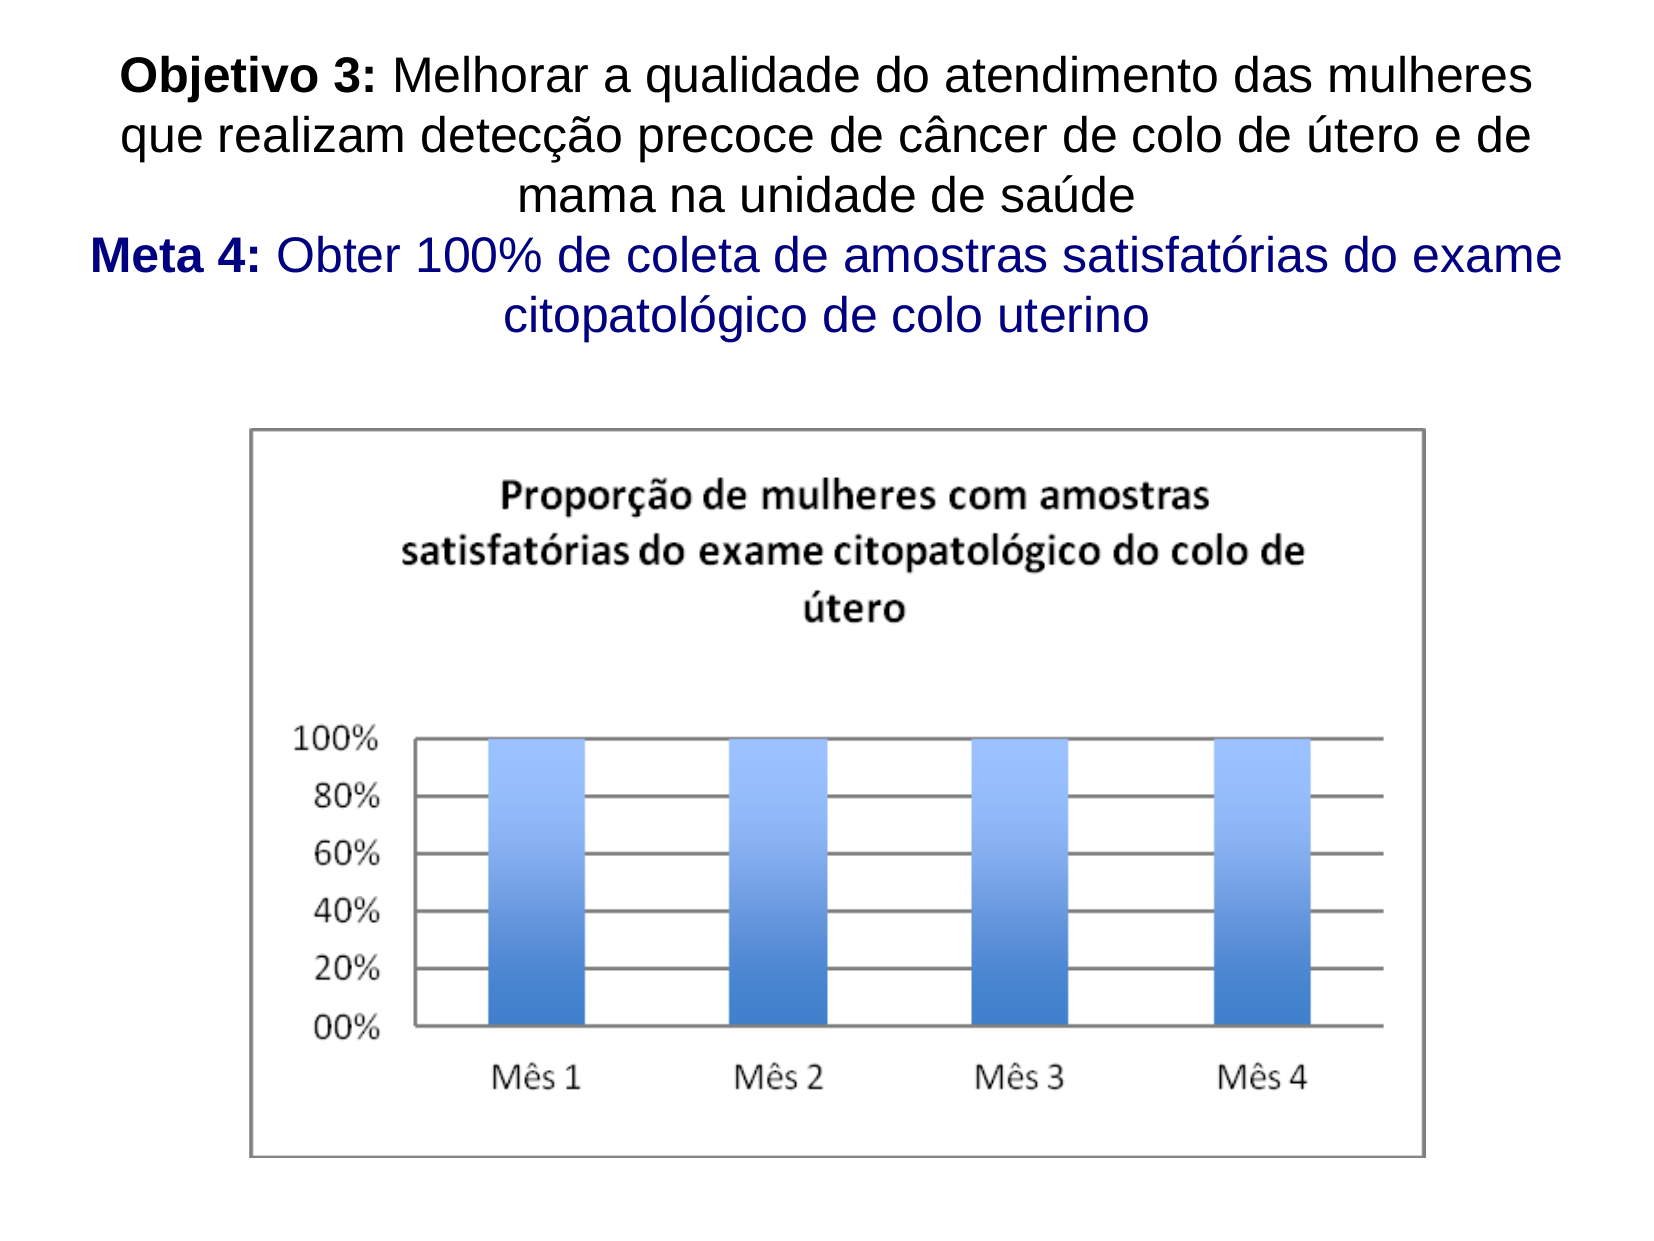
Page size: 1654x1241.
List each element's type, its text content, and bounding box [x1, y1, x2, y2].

picture [248, 428, 1426, 1158]
title Objetivo 3: Melhorar a qualidade do atendimento das mulheres que realizam detecção precoce de câncer de colo de útero e de mama na unidade de saúde Meta 4: Obter 100% de coleta de amostras satisfatórias do exame citopatológico de colo uterino [82, 42, 1571, 343]
